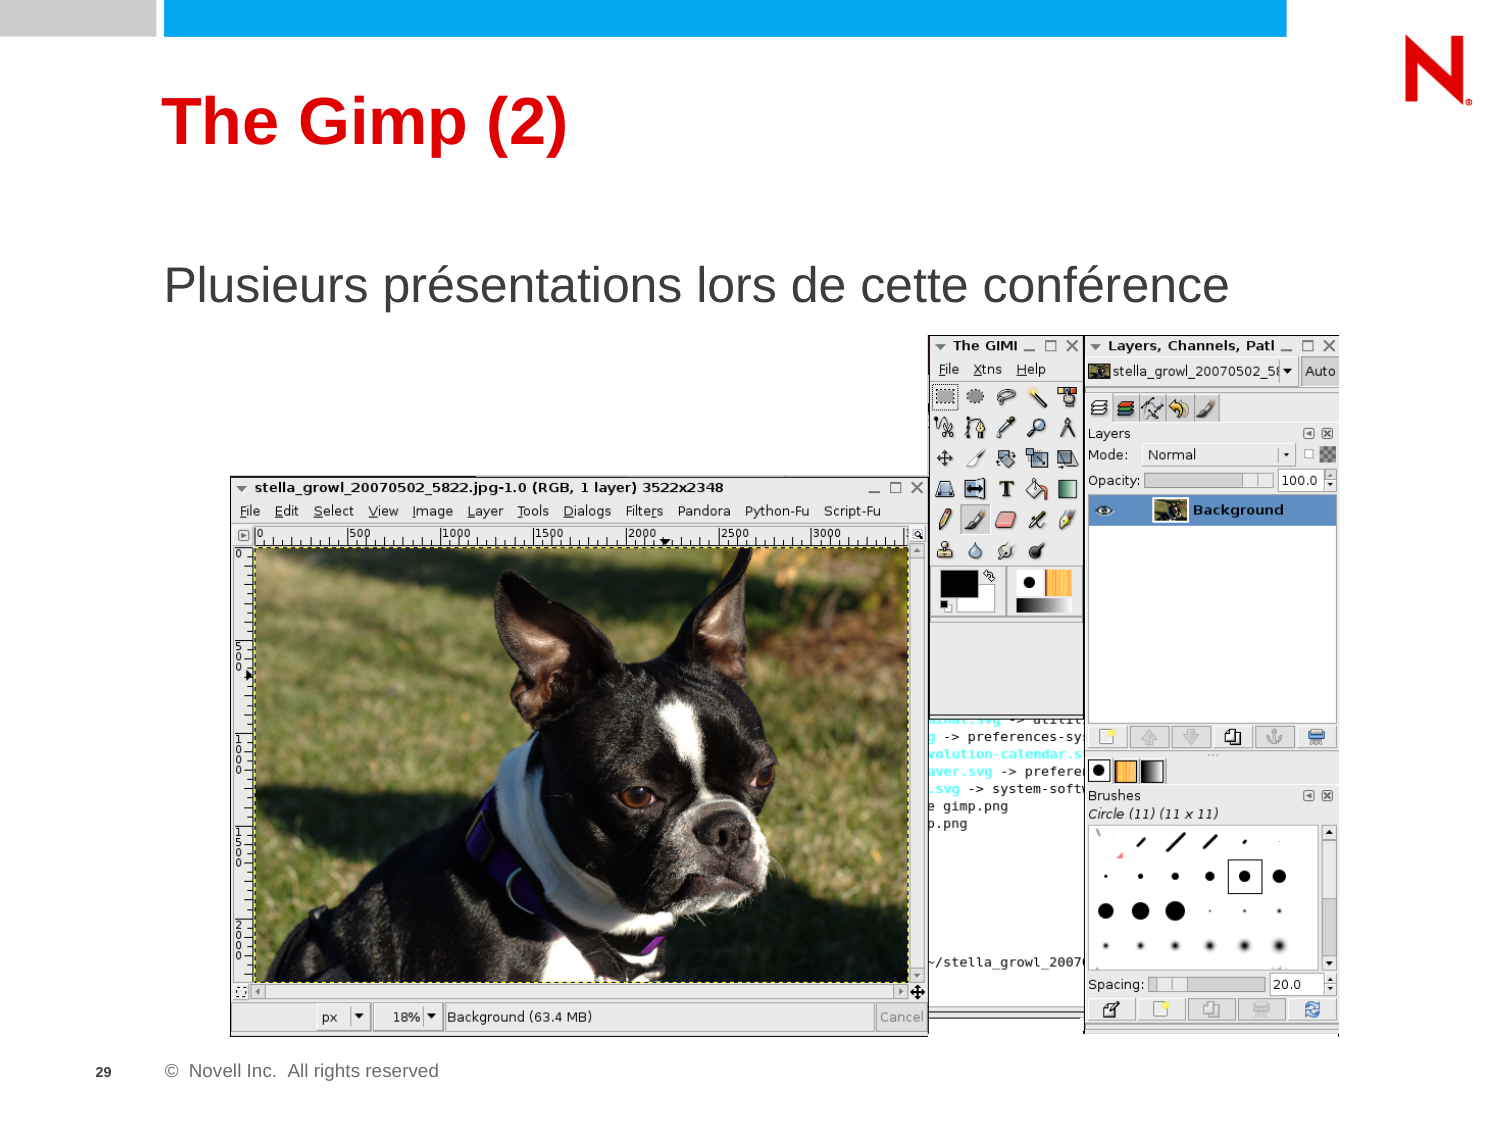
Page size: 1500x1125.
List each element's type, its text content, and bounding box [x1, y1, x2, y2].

picture [230, 335, 1339, 1039]
title The Gimp (2) [161, 41, 1383, 205]
list Plusieurs présentations lors de cette conférence [163, 254, 1404, 986]
picture [1403, 32, 1473, 107]
